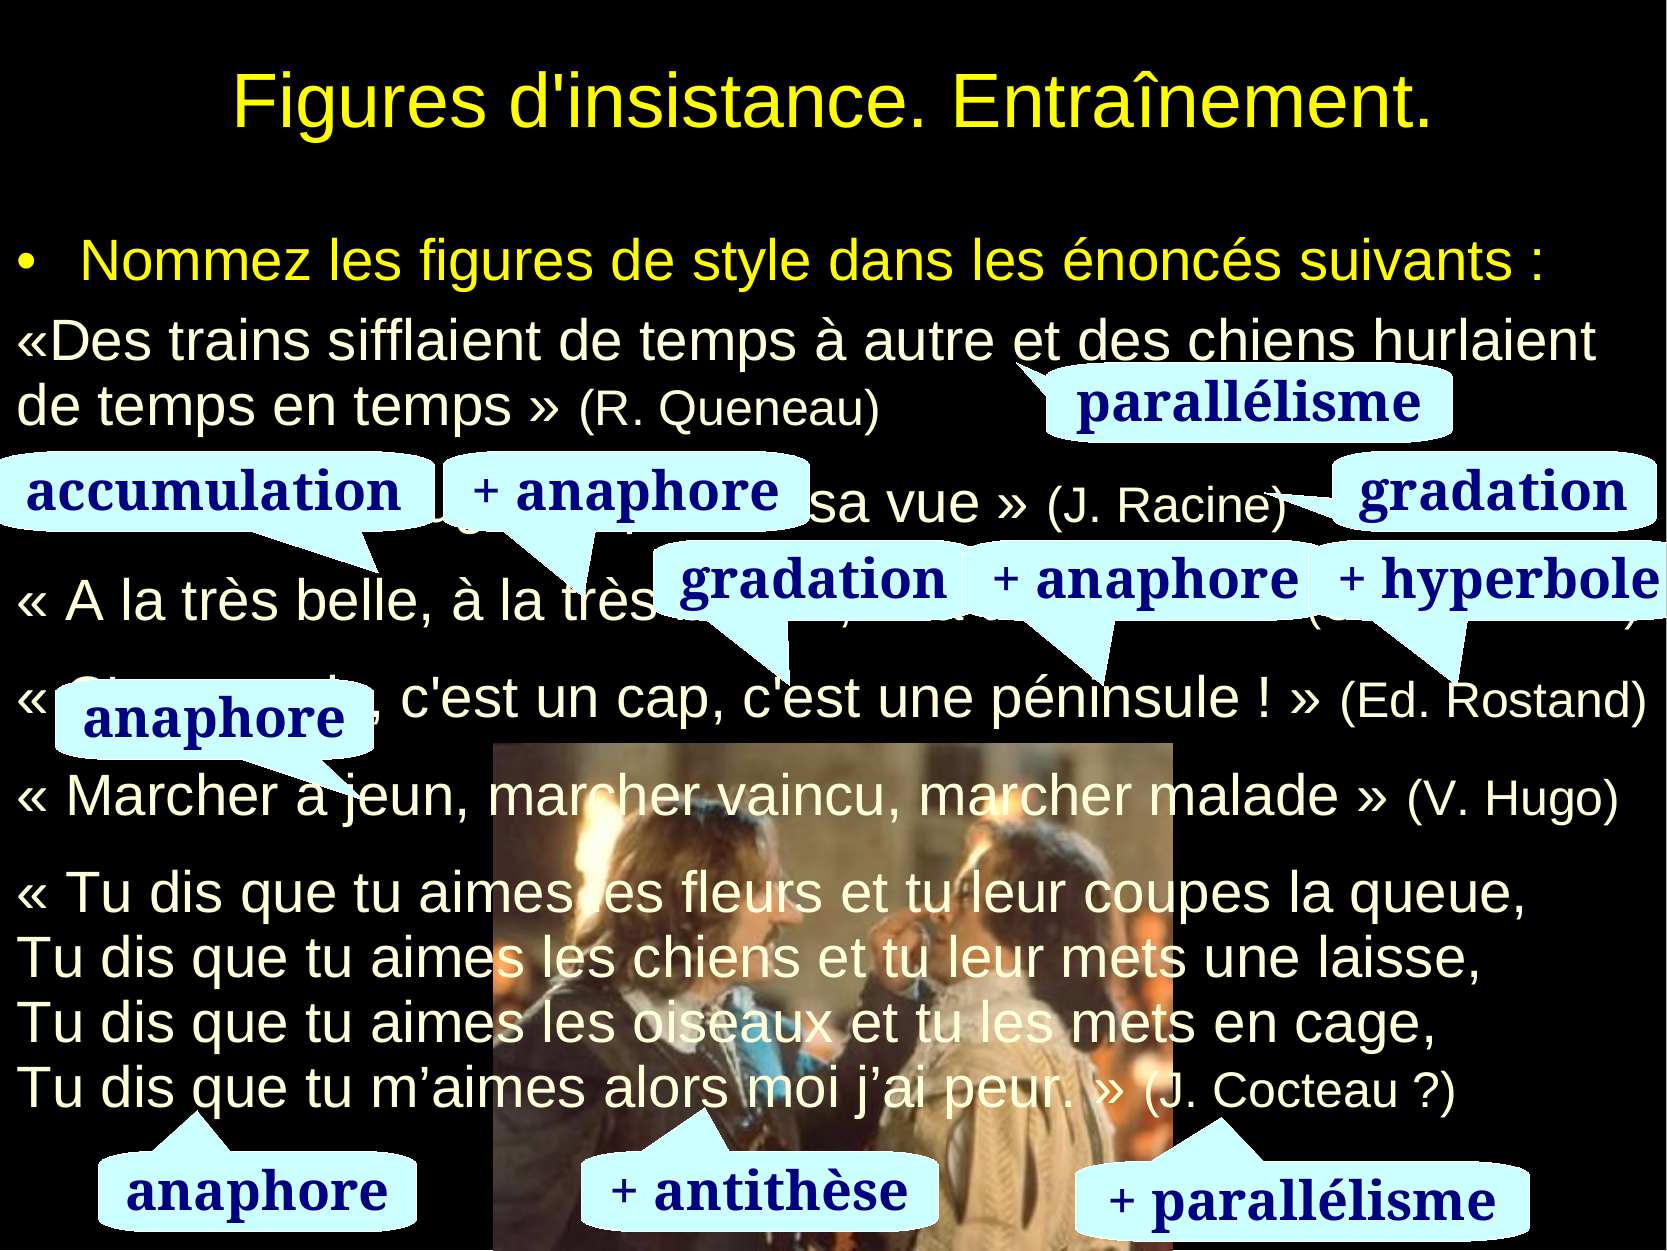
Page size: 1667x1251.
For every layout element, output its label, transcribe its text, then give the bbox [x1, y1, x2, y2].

text_box anaphore [55, 679, 374, 801]
text_box + parallélisme [1075, 1117, 1530, 1242]
text_box + hyperbole [1308, 540, 1667, 686]
text_box + antithèse [581, 1107, 939, 1232]
text_box parallélisme [1016, 362, 1453, 443]
list Nommez les figures de style dans les énoncés suivants : «Des trains sifflaient de temps à autre et des chiens hurlaient de temps en temps » (R. Queneau) « Je le vis, je rougis, je pâlis à sa vue » (J. Racine) « A la très belle, à la très bonne, à la très chère » (Ch. Baudelaire) « C'est un pic, c'est un cap, c'est une péninsule ! » (Ed. Rostand) « Marcher à jeun, marcher vaincu, marcher malade » (V. Hugo) « Tu dis que tu aimes les fleurs et tu leur coupes la queue, Tu dis que tu aimes les chiens et tu leur mets une laisse, Tu dis que tu aimes les oiseaux et tu les mets en cage, Tu dis que tu m’aimes alors moi j’ai peur. » (J. Cocteau ?) [0, 219, 1667, 1251]
text_box gradation [1264, 451, 1657, 532]
text_box gradation [653, 540, 970, 686]
text_box accumulation [0, 451, 435, 573]
text_box + anaphore [962, 540, 1319, 686]
text_box anaphore [98, 1110, 417, 1232]
title Figures d'insistance. Entraînement. [0, 37, 1667, 164]
text_box + anaphore [443, 451, 810, 597]
